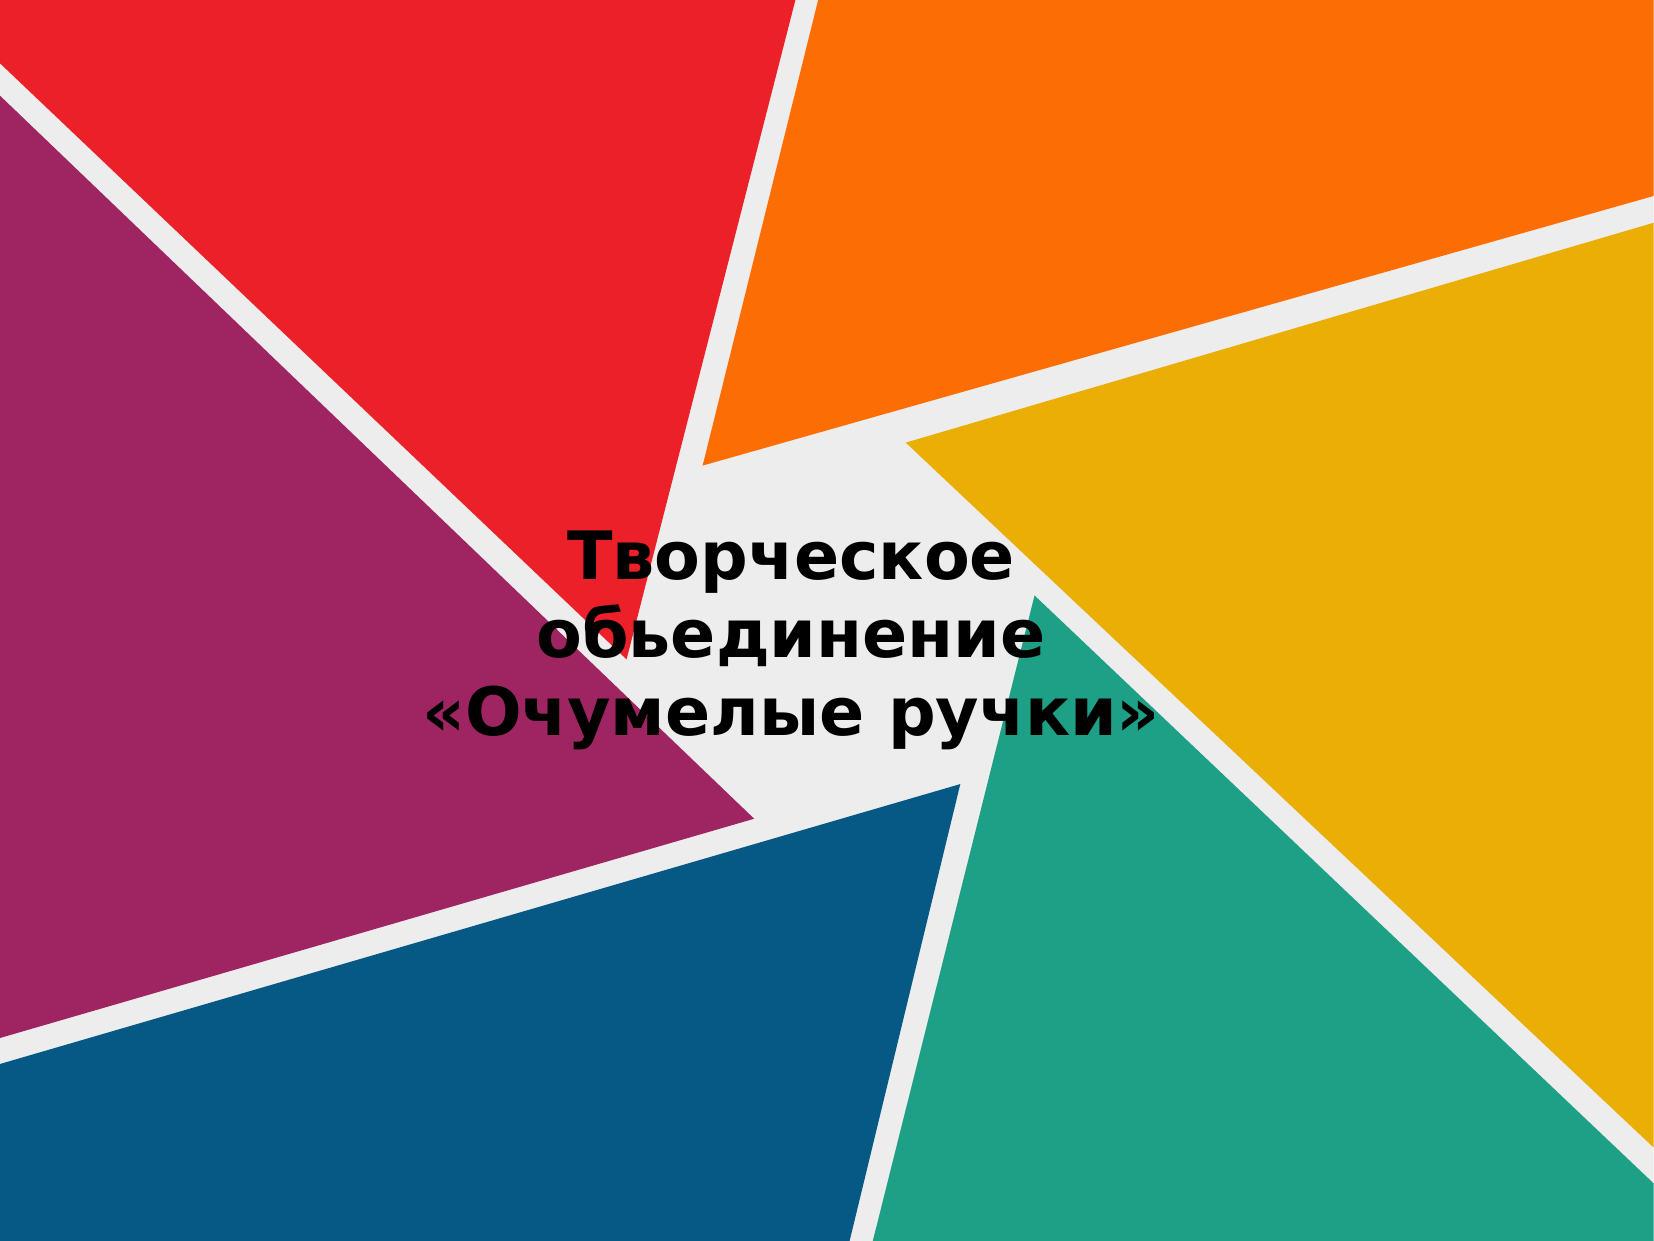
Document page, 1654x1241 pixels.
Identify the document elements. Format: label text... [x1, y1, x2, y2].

subtitle Творческое обьединение «Очумелые ручки» [307, 418, 1276, 851]
